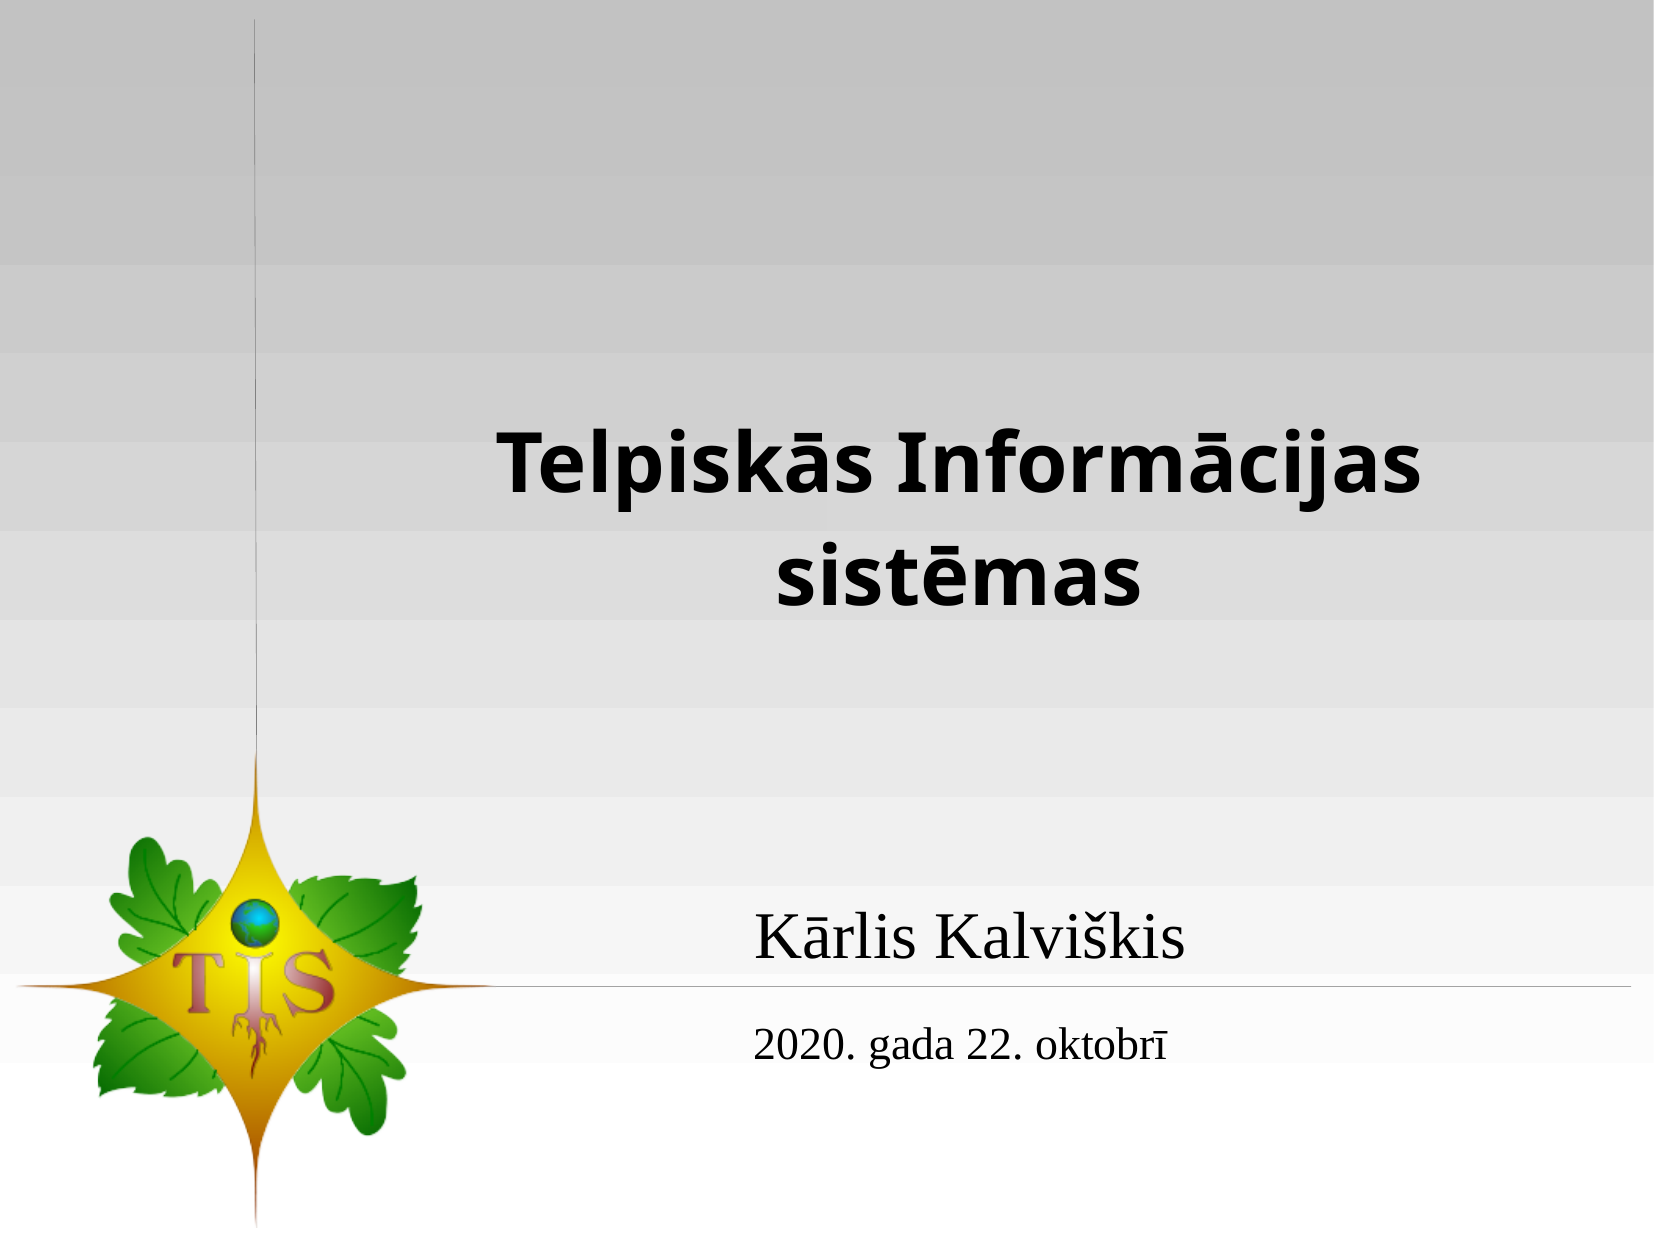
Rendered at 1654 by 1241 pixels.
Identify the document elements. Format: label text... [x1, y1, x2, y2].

picture [0, 0, 1654, 1241]
title Telpiskās Informācijas sistēmas [324, 413, 1595, 621]
text_box 2020. gada 22. oktobrī [738, 1011, 1183, 1077]
